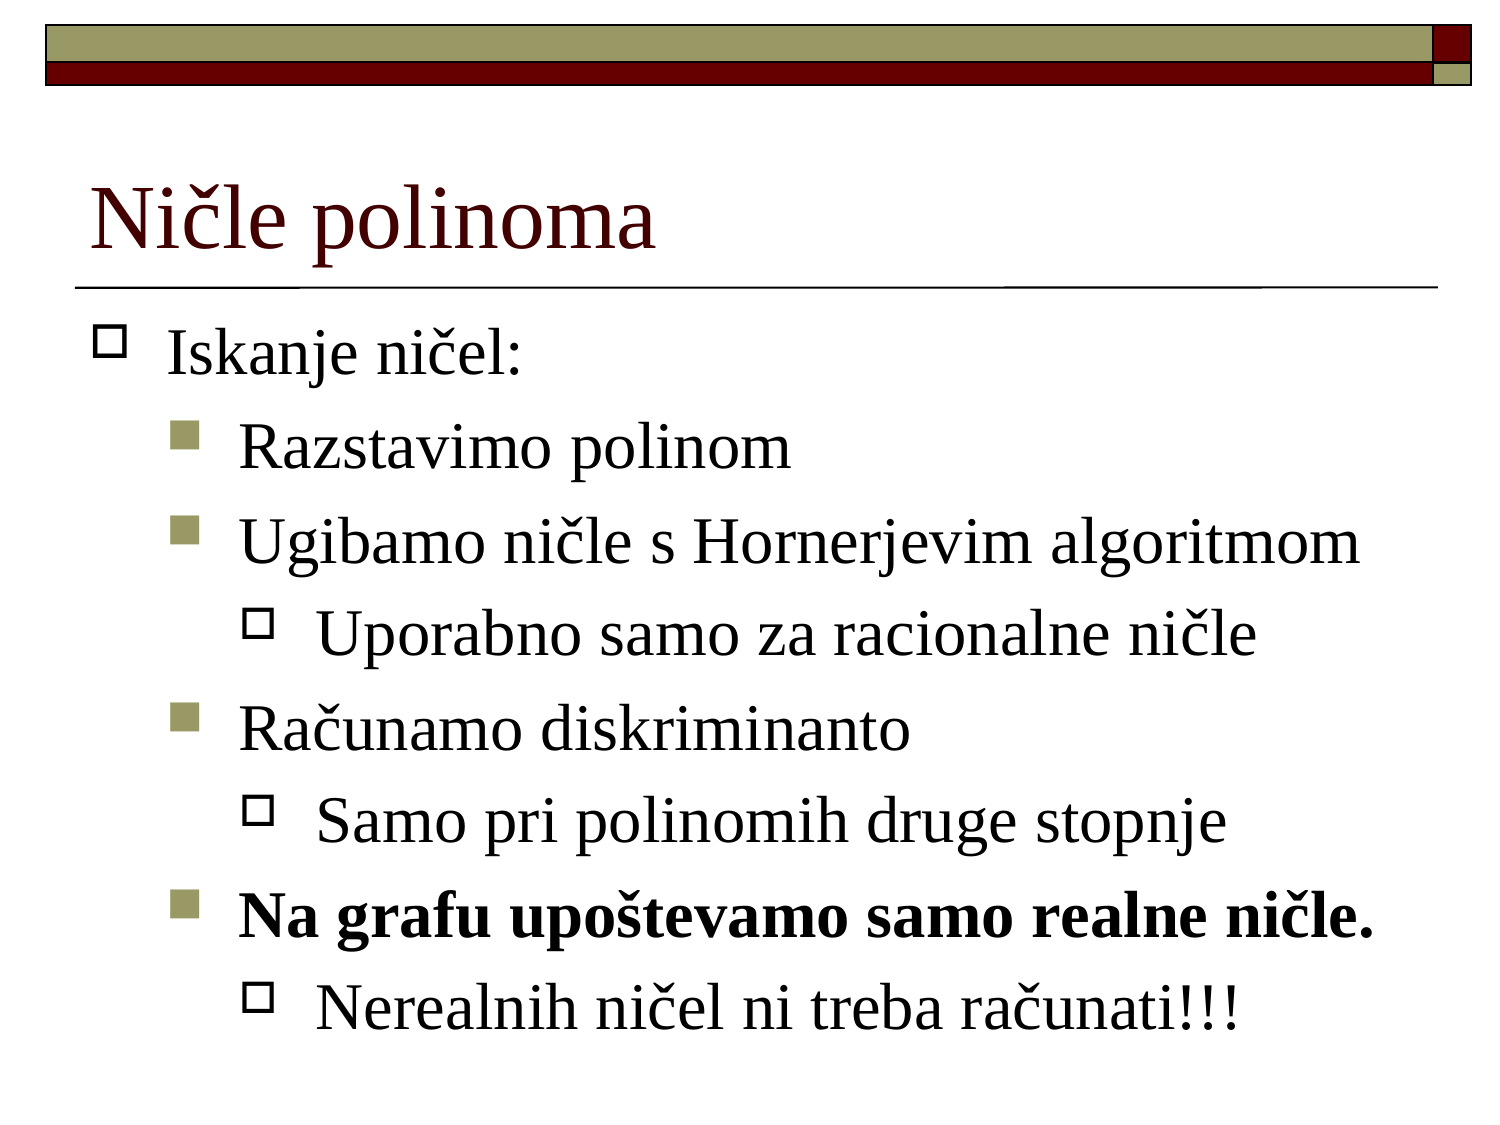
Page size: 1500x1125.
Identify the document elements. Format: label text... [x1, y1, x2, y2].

title Ničle polinoma [75, 71, 1425, 275]
list Iskanje ničel: Razstavimo polinom Ugibamo ničle s Hornerjevim algoritmom Uporabno samo za racionalne ničle Računamo diskriminanto Samo pri polinomih druge stopnje Na grafu upoštevamo samo realne ničle. Nerealnih ničel ni treba računati!!! [75, 299, 1425, 1125]
